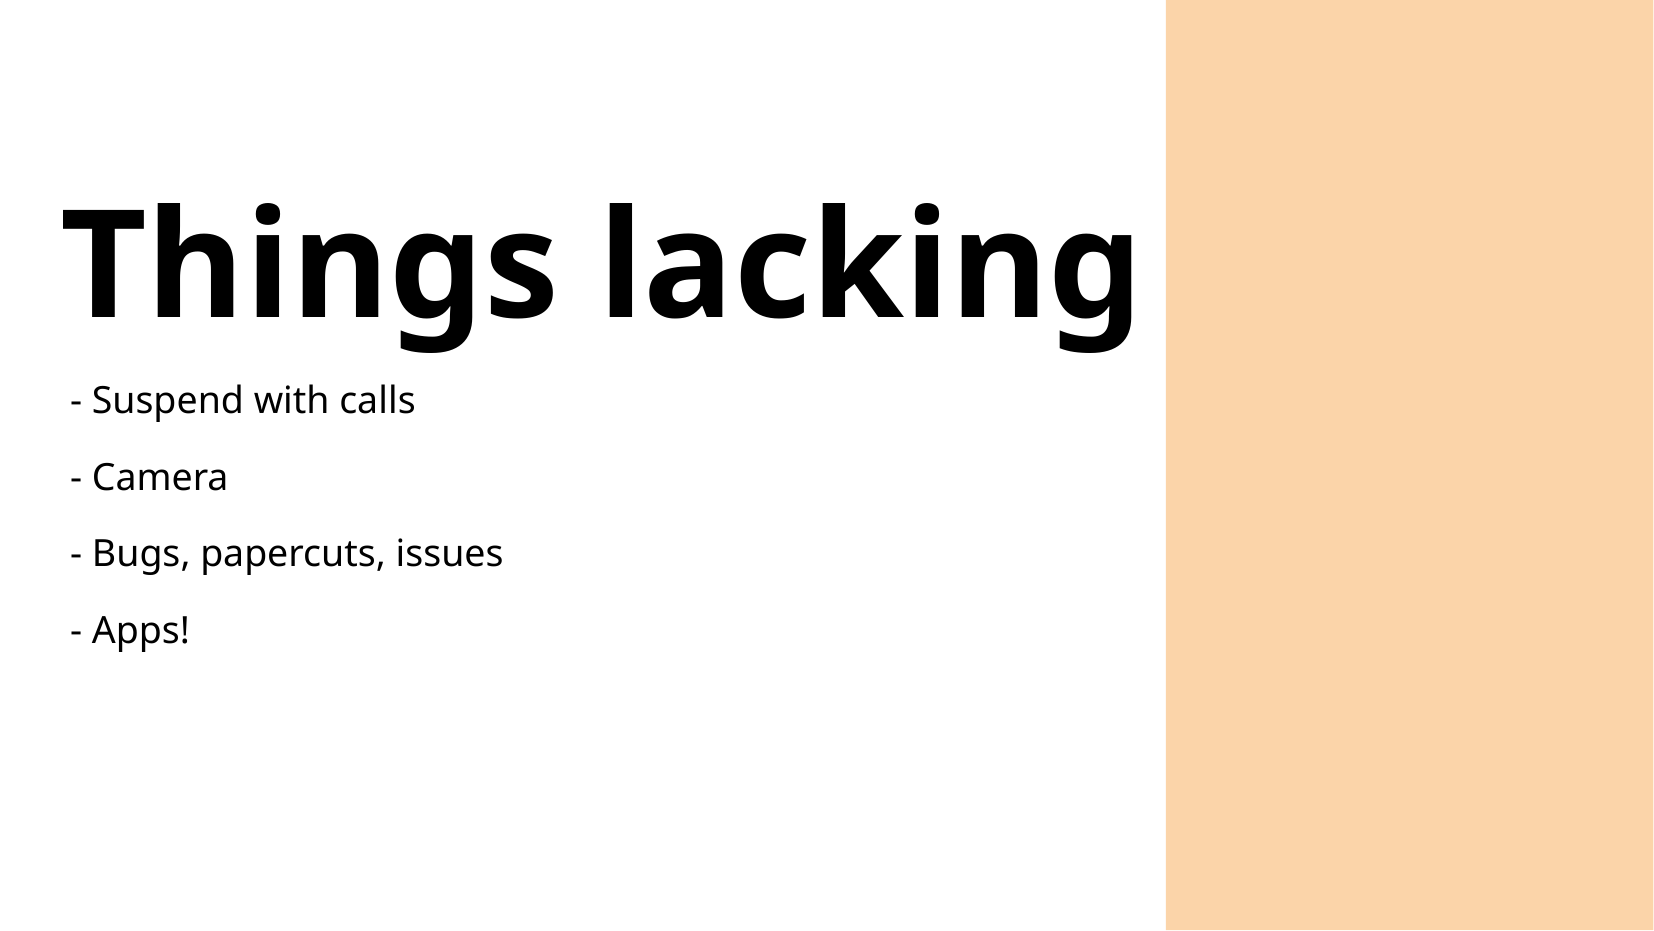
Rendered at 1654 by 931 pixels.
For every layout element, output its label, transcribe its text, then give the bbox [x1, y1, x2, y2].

text_box [1165, 0, 1654, 931]
text_box Things lacking [45, 150, 1159, 370]
text_box - Suspend with calls - Camera - Bugs, papercuts, issues - Apps! [55, 370, 735, 826]
